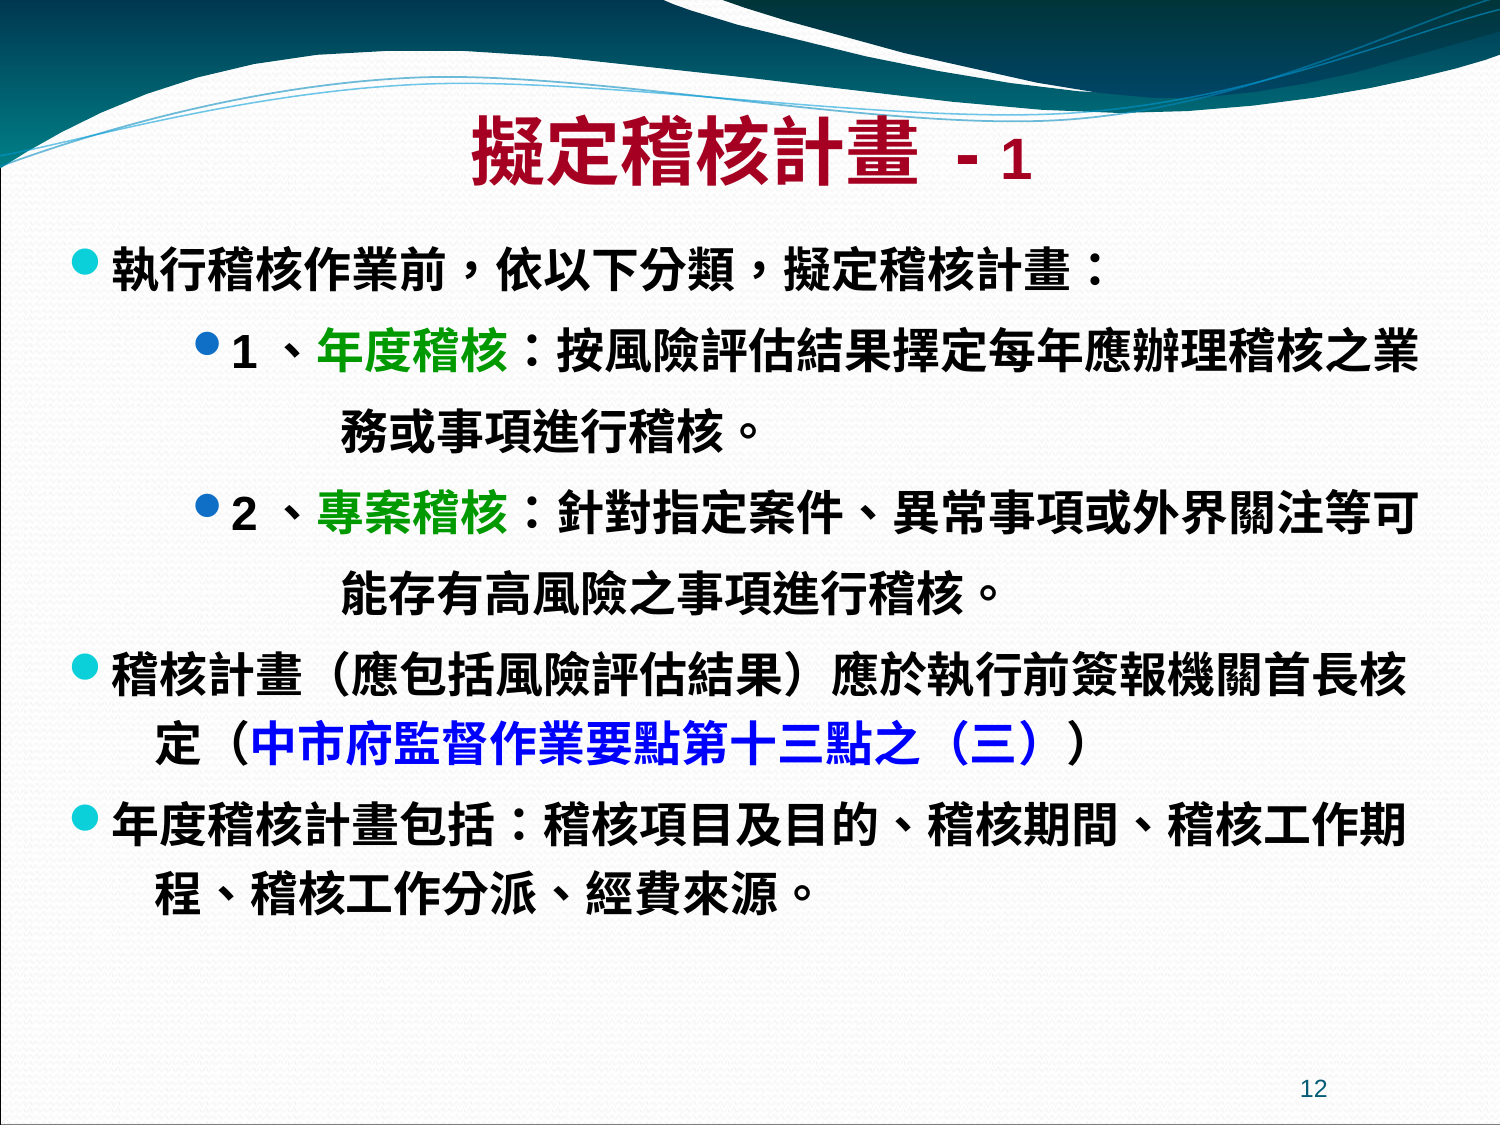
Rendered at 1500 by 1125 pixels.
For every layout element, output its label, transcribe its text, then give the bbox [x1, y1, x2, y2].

list 執行稽核作業前，依以下分類，擬定稽核計畫： 1、年度稽核：按風險評估結果擇定每年應辦理稽核之業 務或事項進行稽核。 2、專案稽核：針對指定案件、異常事項或外界關注等可 能存有高風險之事項進行稽核。 稽核計畫（應包括風險評估結果）應於執行前簽報機關首長核定（中市府監督作業要點第十三點之（三）） 年度稽核計畫包括：稽核項目及目的、稽核期間、稽核工作期程、稽核工作分派、經費來源。 [53, 220, 1447, 1038]
title 擬定稽核計畫 - 1 [76, 90, 1427, 195]
text_box [1299, 1042, 1426, 1103]
